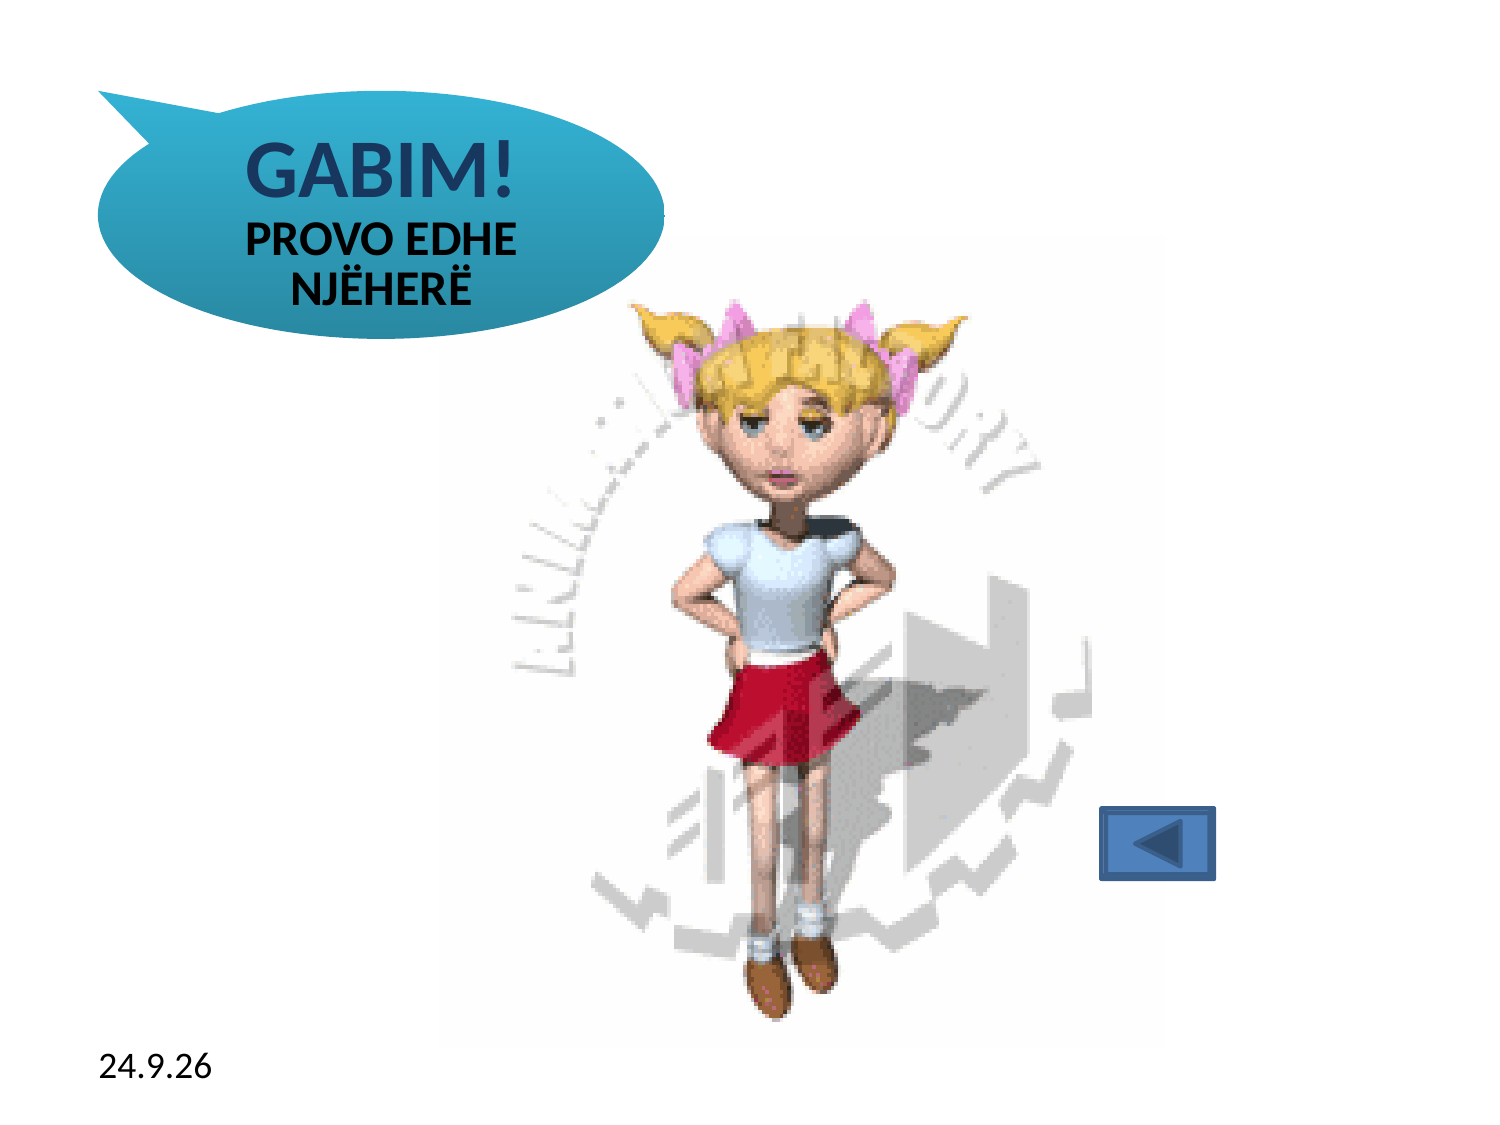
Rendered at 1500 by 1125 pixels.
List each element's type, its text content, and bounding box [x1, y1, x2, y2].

text_box [1103, 808, 1215, 879]
picture [439, 235, 1165, 1047]
text_box GABIM! PROVO EDHE NJËHERË [97, 90, 665, 339]
